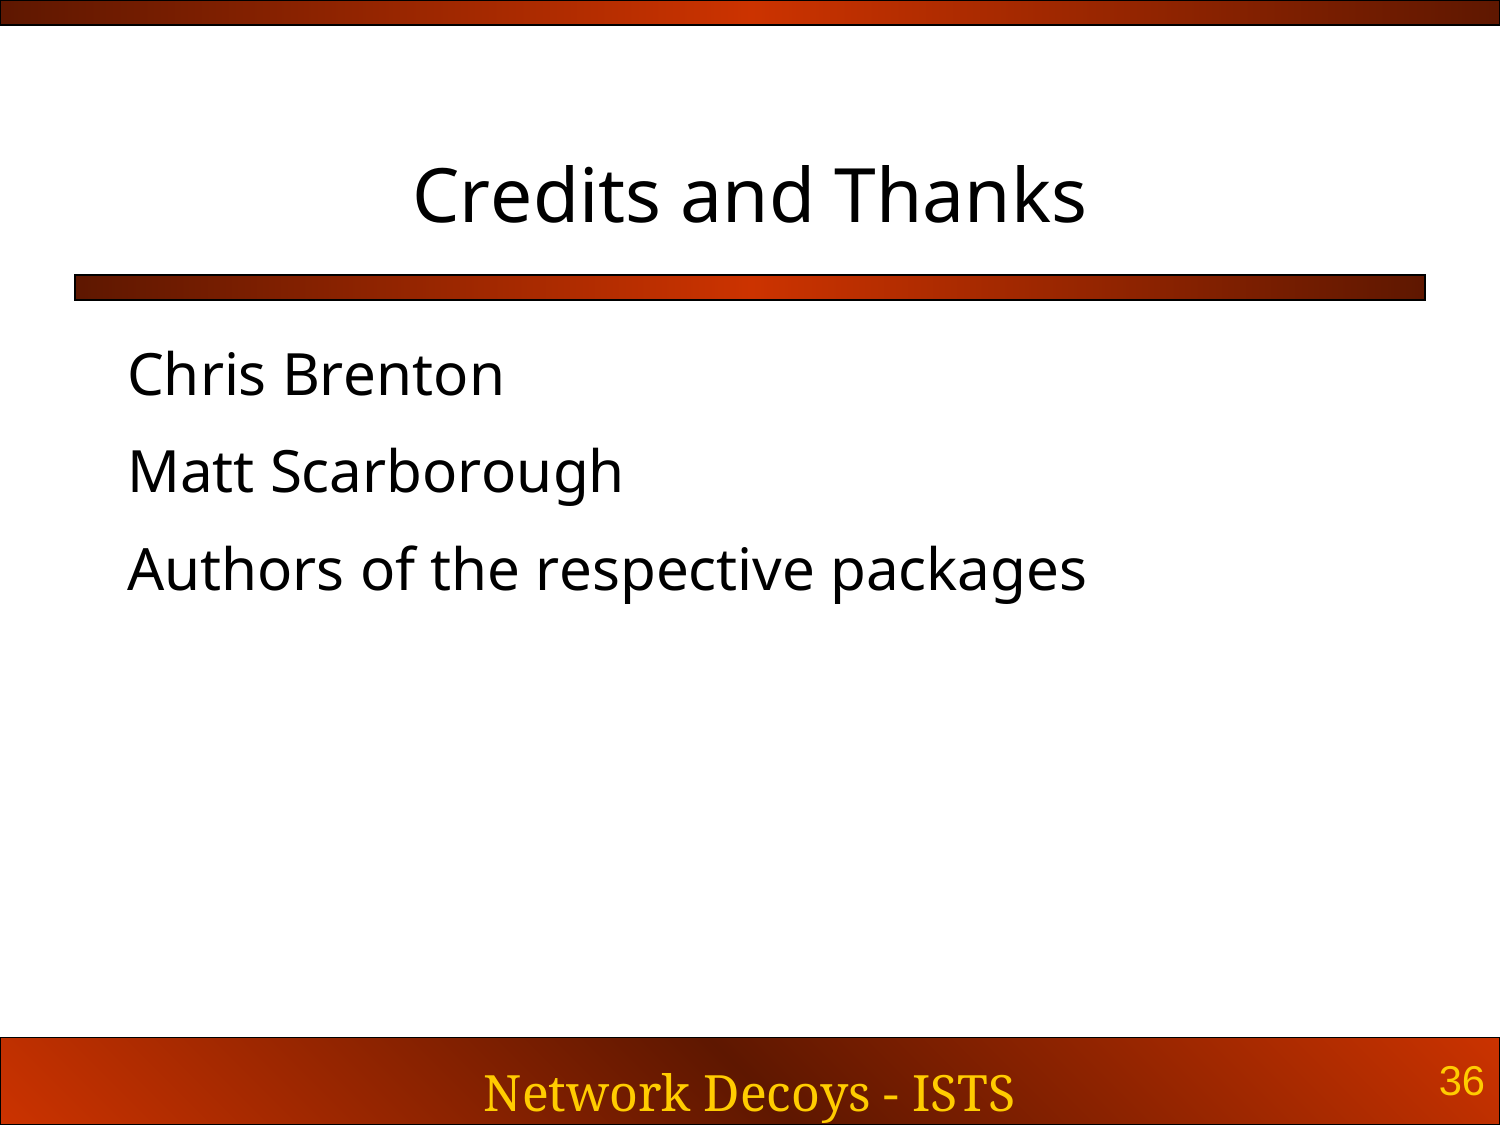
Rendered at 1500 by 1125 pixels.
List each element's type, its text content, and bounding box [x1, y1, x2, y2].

list Chris Brenton Matt Scarborough Authors of the respective packages [112, 324, 1388, 1001]
title Credits and Thanks [112, 99, 1388, 288]
